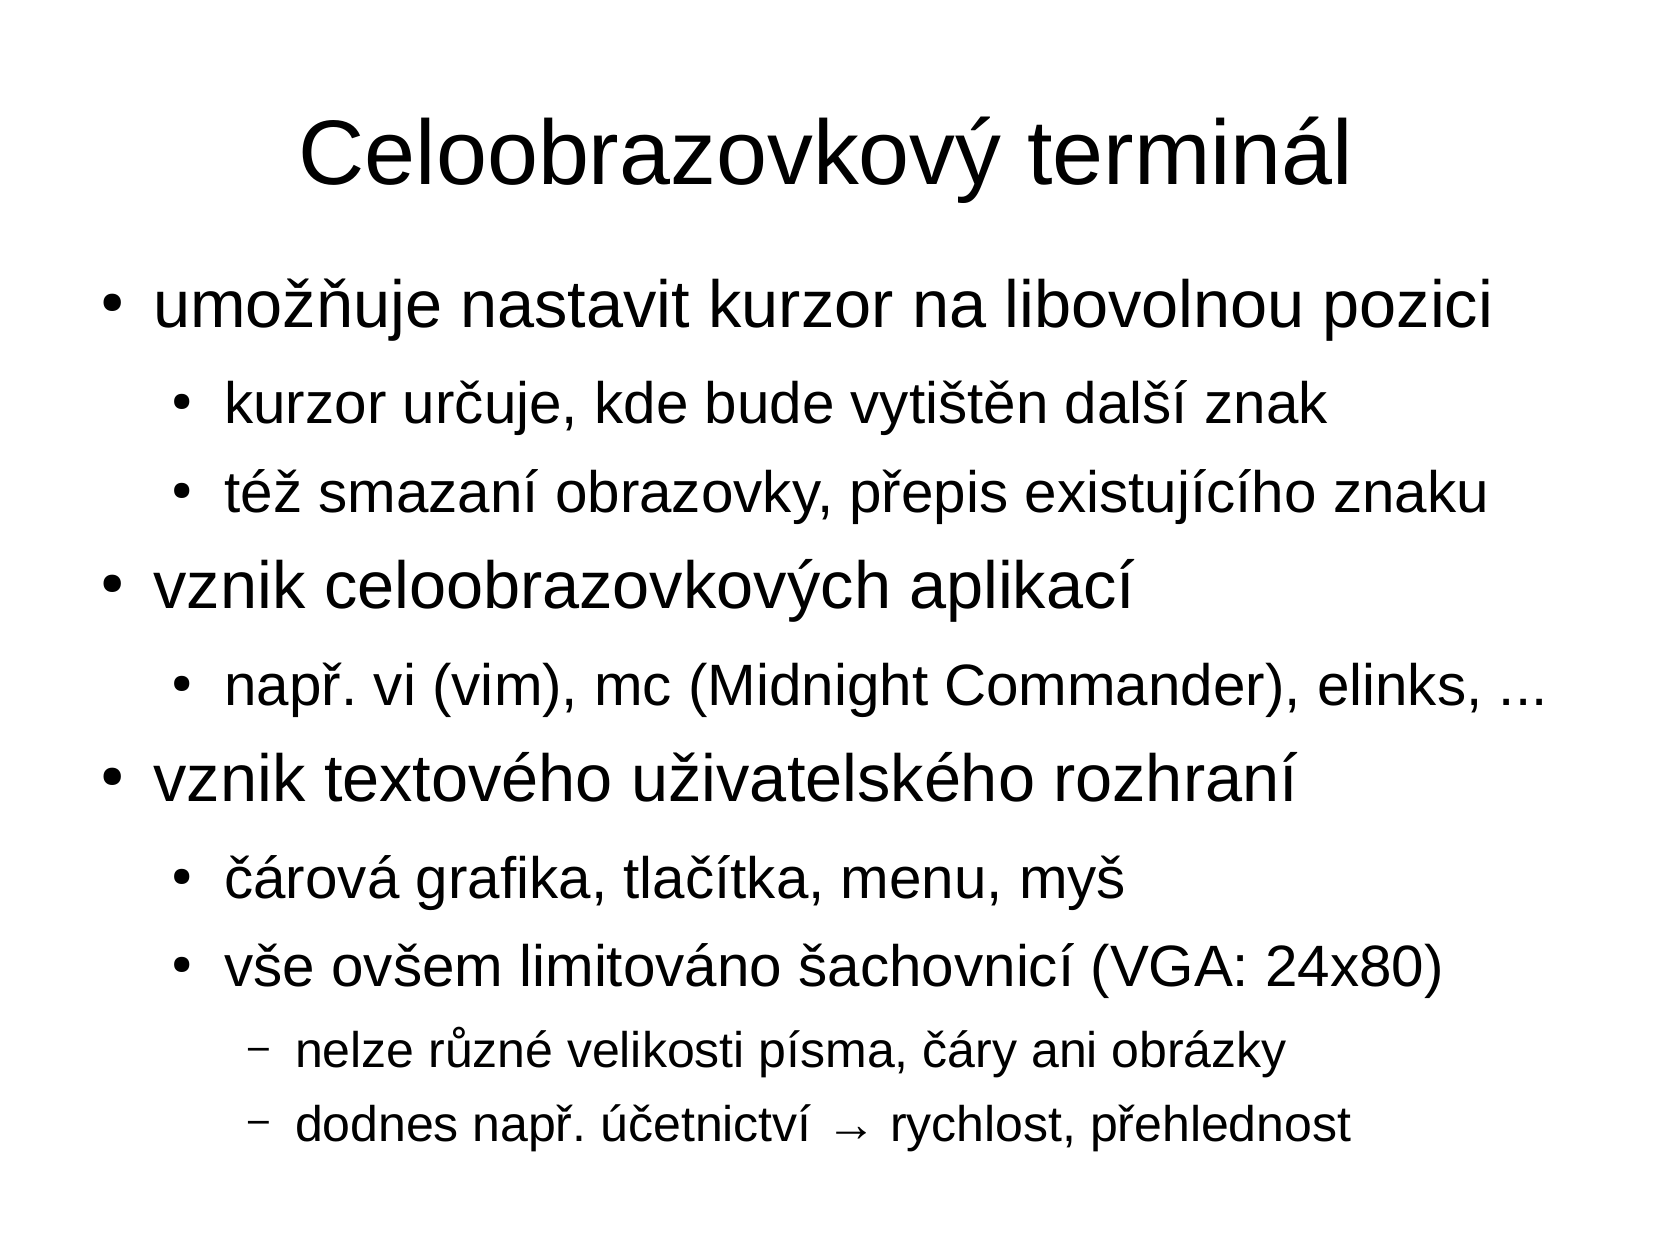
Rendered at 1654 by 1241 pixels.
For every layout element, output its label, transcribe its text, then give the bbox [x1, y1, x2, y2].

list umožňuje nastavit kurzor na libovolnou pozici kurzor určuje, kde bude vytištěn další znak též smazaní obrazovky, přepis existujícího znaku vznik celoobrazovkových aplikací např. vi (vim), mc (Midnight Commander), elinks, ... vznik textového uživatelského rozhraní čárová grafika, tlačítka, menu, myš vše ovšem limitováno šachovnicí (VGA: 24x80) nelze různé velikosti písma, čáry ani obrázky dodnes např. účetnictví → rychlost, přehlednost [82, 266, 1571, 1152]
title Celoobrazovkový terminál [82, 56, 1571, 250]
